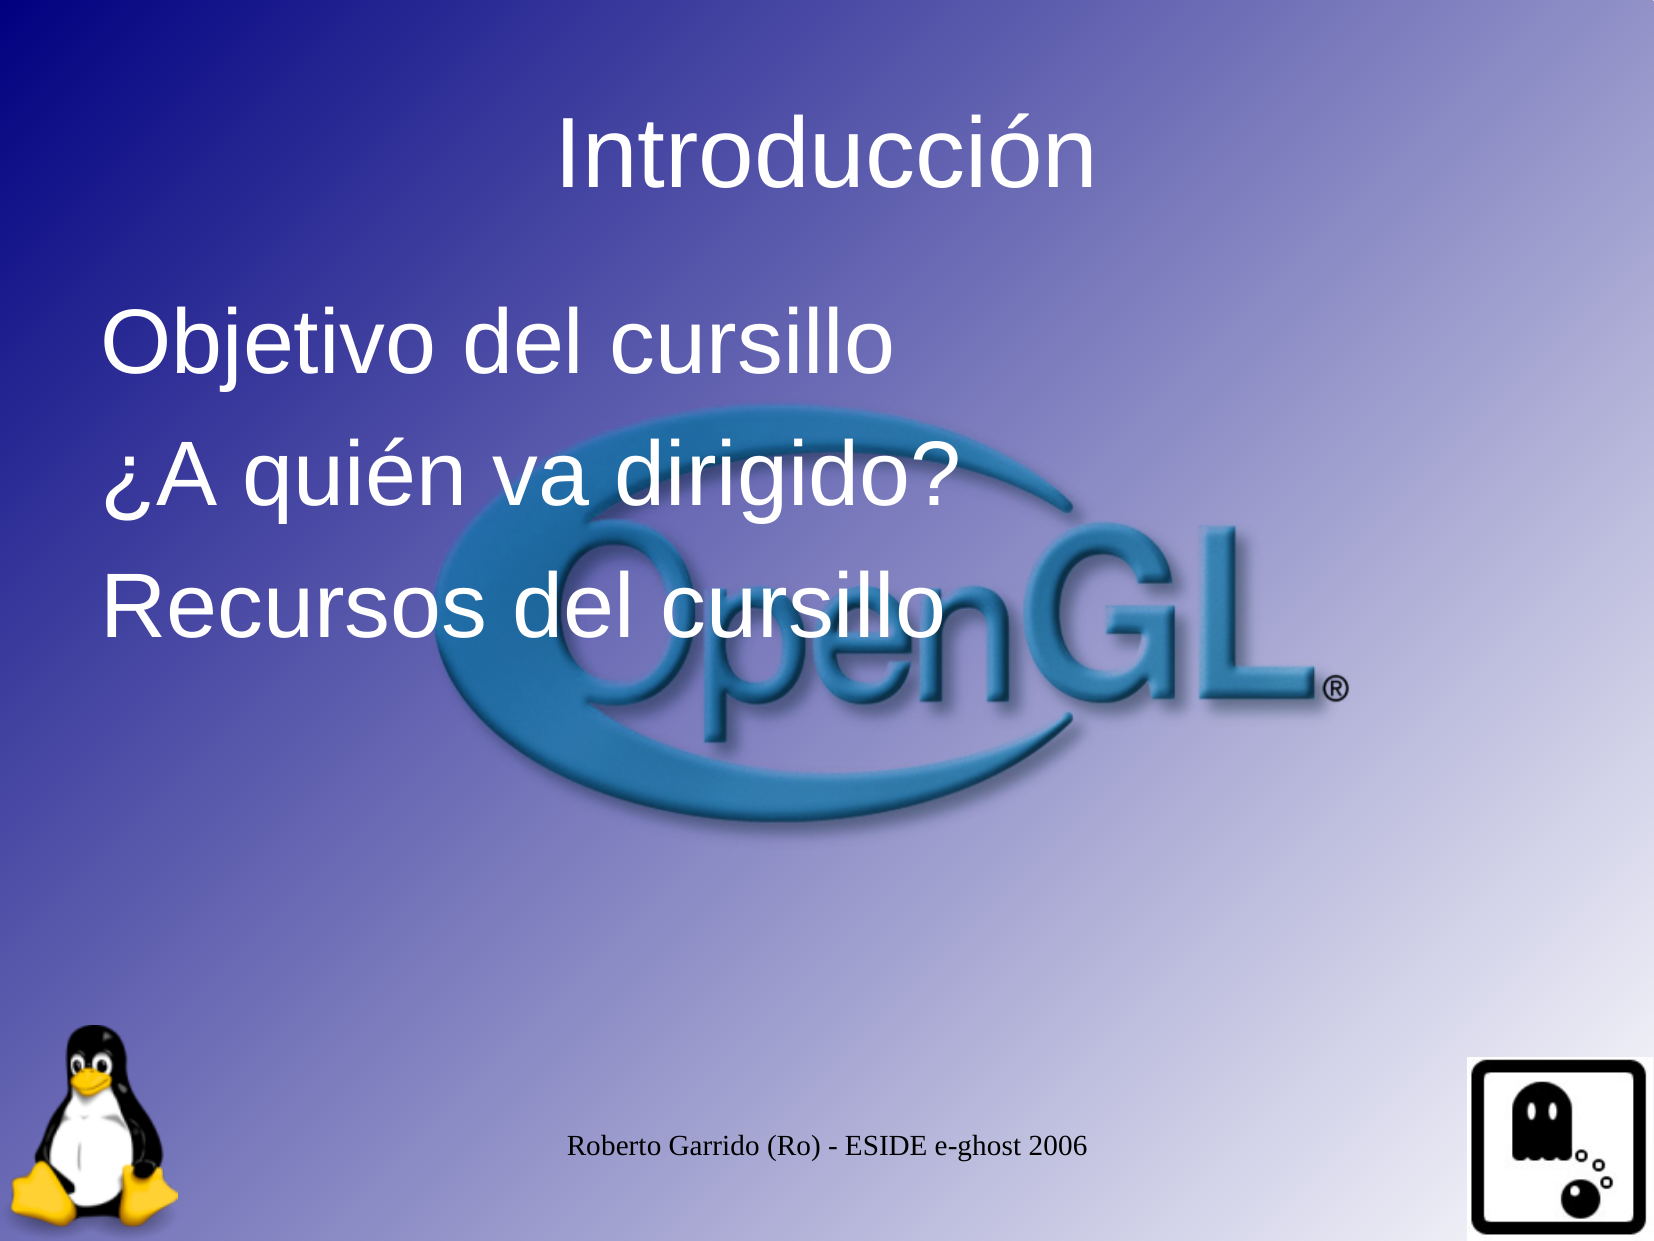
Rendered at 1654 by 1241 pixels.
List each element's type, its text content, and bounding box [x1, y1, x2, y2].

picture [1467, 1057, 1654, 1241]
title Introducción [82, 49, 1571, 257]
list Objetivo del cursillo ¿A quién va dirigido? Recursos del cursillo [82, 290, 1571, 1109]
picture [0, 1025, 178, 1241]
